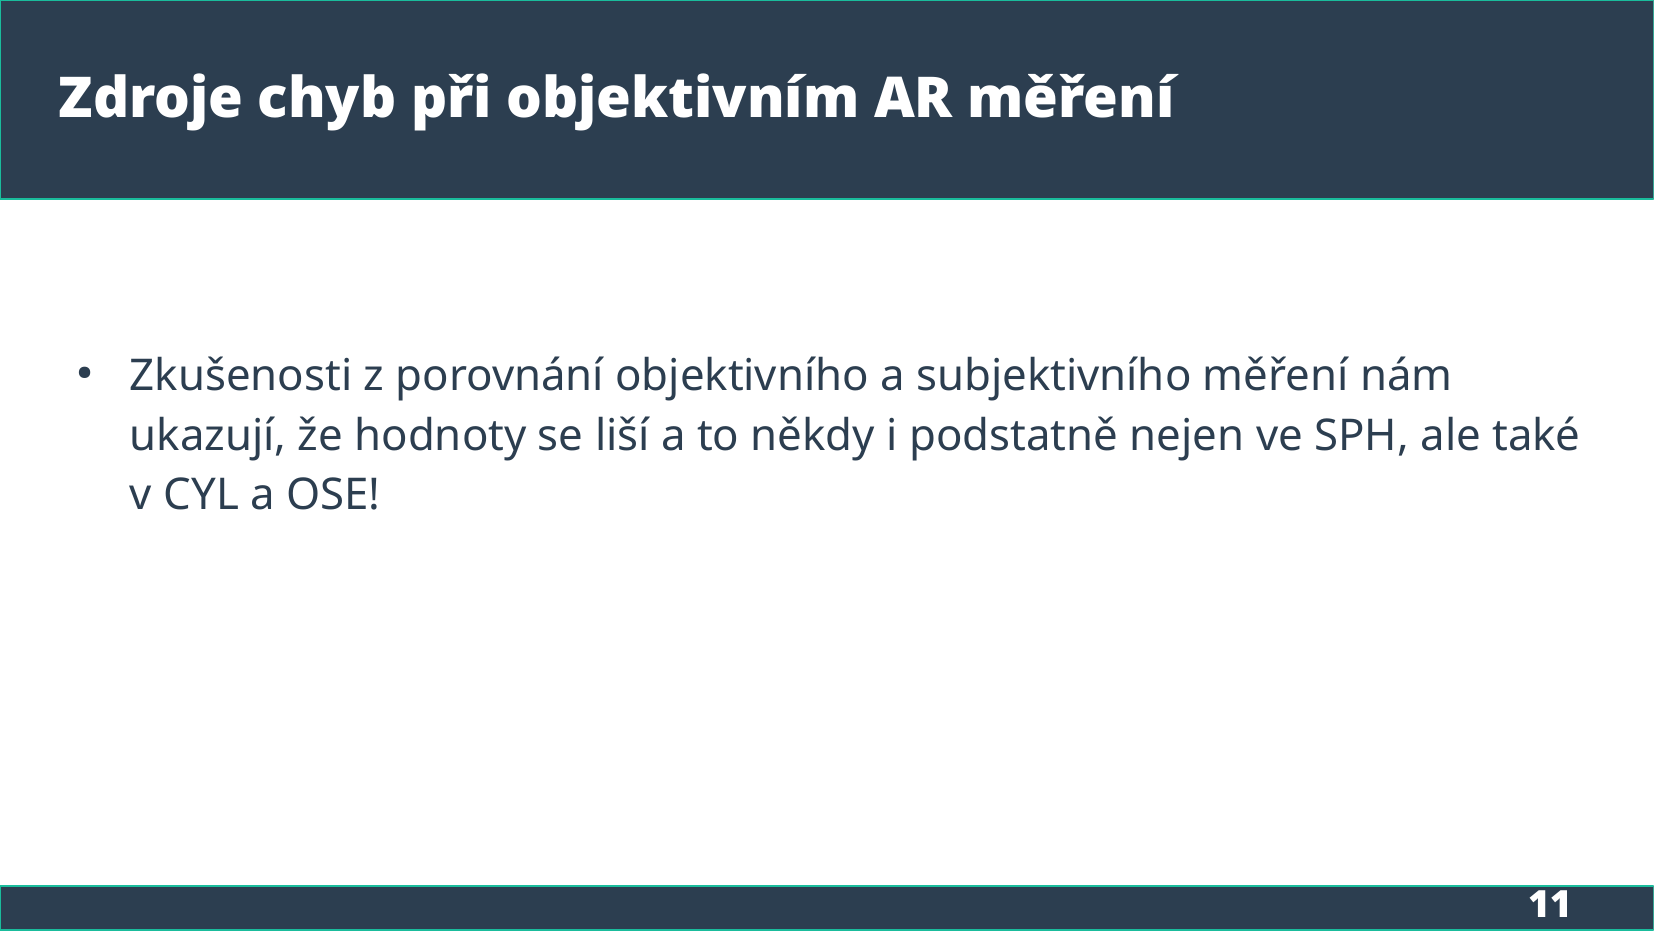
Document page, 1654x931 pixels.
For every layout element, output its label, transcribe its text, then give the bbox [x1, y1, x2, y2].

list Zkušenosti z porovnání objektivního a subjektivního měření nám ukazují, že hodnoty se liší a to někdy i podstatně nejen ve SPH, ale také v CYL a OSE! [59, 343, 1595, 632]
title Zdroje chyb při objektivním AR měření [59, 37, 1595, 155]
